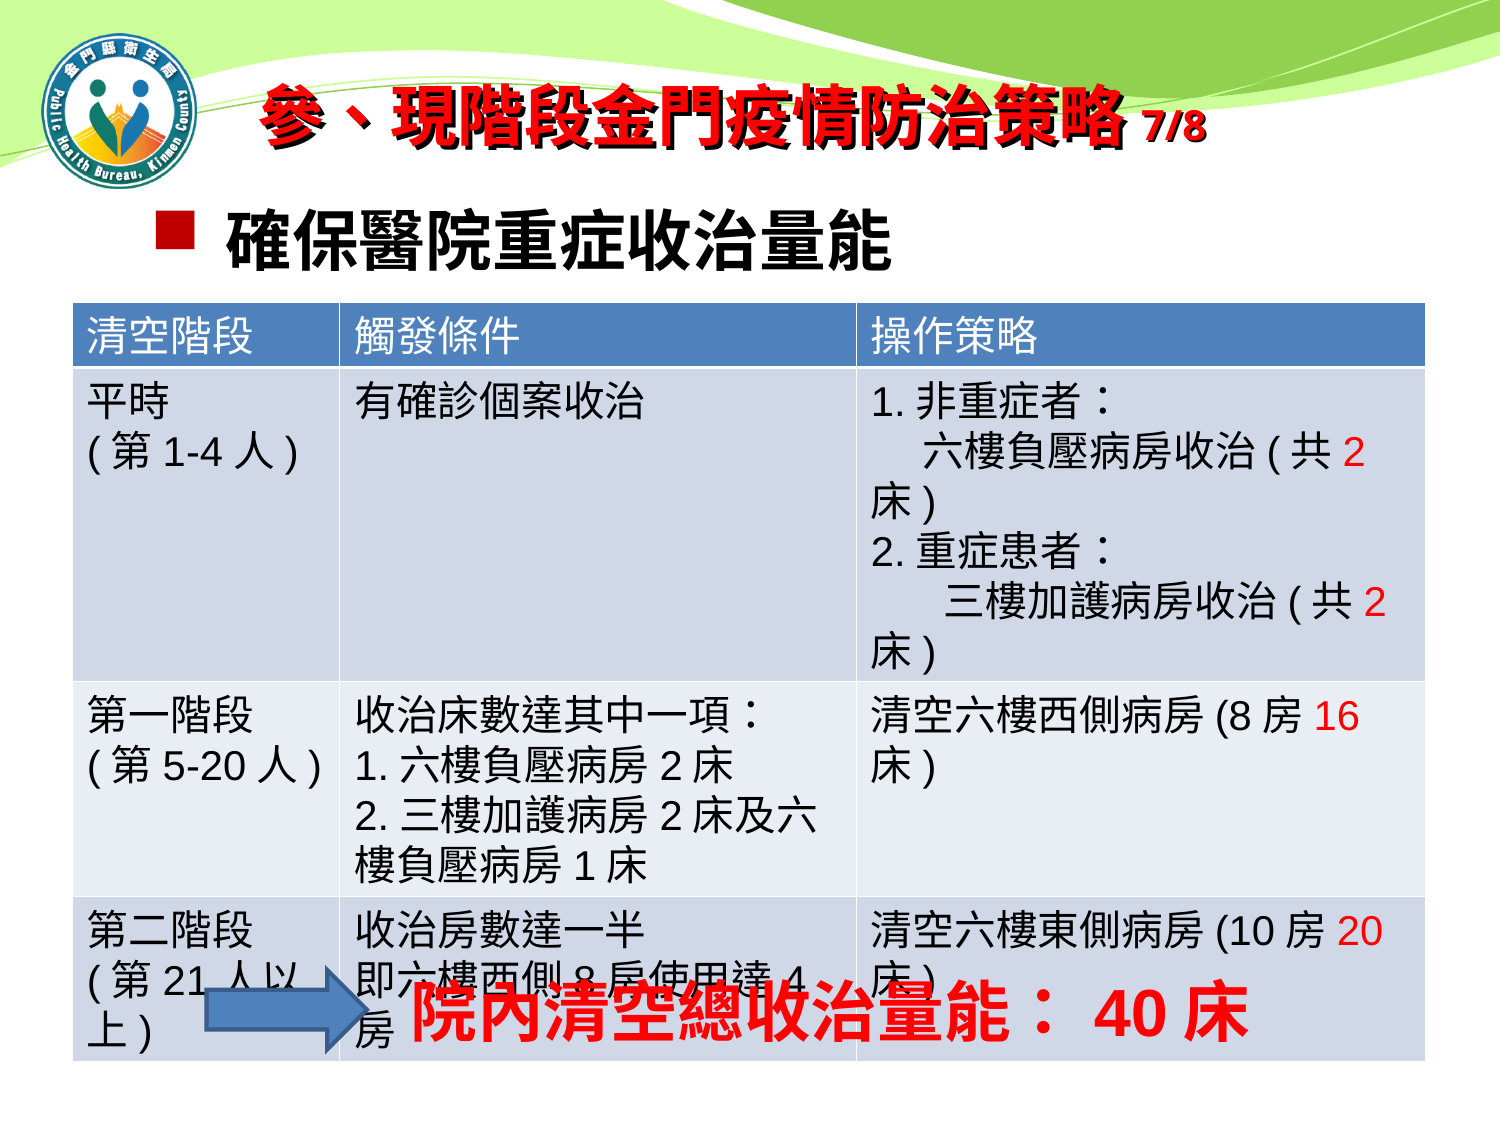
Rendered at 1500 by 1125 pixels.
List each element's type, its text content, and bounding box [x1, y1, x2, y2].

table_cell 1.非重症者： 六樓負壓病房收治(共2床) 2.重症患者： 三樓加護病房收治(共2床) [857, 369, 1425, 681]
table_cell 收治房數達一半 即六樓西側8房使用達4房 [340, 897, 856, 1061]
table_cell 有確診個案收治 [340, 369, 856, 681]
picture [41, 33, 197, 189]
table_cell 清空六樓西側病房(8房16床) [857, 682, 1425, 896]
table_cell 平時 (第1-4人) [73, 369, 339, 681]
table_cell 清空六樓東側病房(10房20床) [857, 897, 1425, 1061]
text_box 參、現階段金門疫情防治策略7/8 [141, 66, 1323, 162]
table_header 清空階段 [73, 303, 339, 366]
table_cell 收治床數達其中一項： 1.六樓負壓病房2床 2.三樓加護病房2床及六樓負壓病房1床 [340, 682, 856, 896]
text_box [206, 969, 367, 1050]
table_cell 第二階段 (第21人以上) [73, 897, 339, 1061]
table_header 操作策略 [857, 303, 1425, 366]
text_box 院內清空總收治量能：40床 [395, 961, 1266, 1058]
table_header 觸發條件 [340, 303, 856, 366]
table_cell 第一階段 (第5-20人) [73, 682, 339, 896]
text_box 確保醫院重症收治量能 [135, 191, 908, 287]
